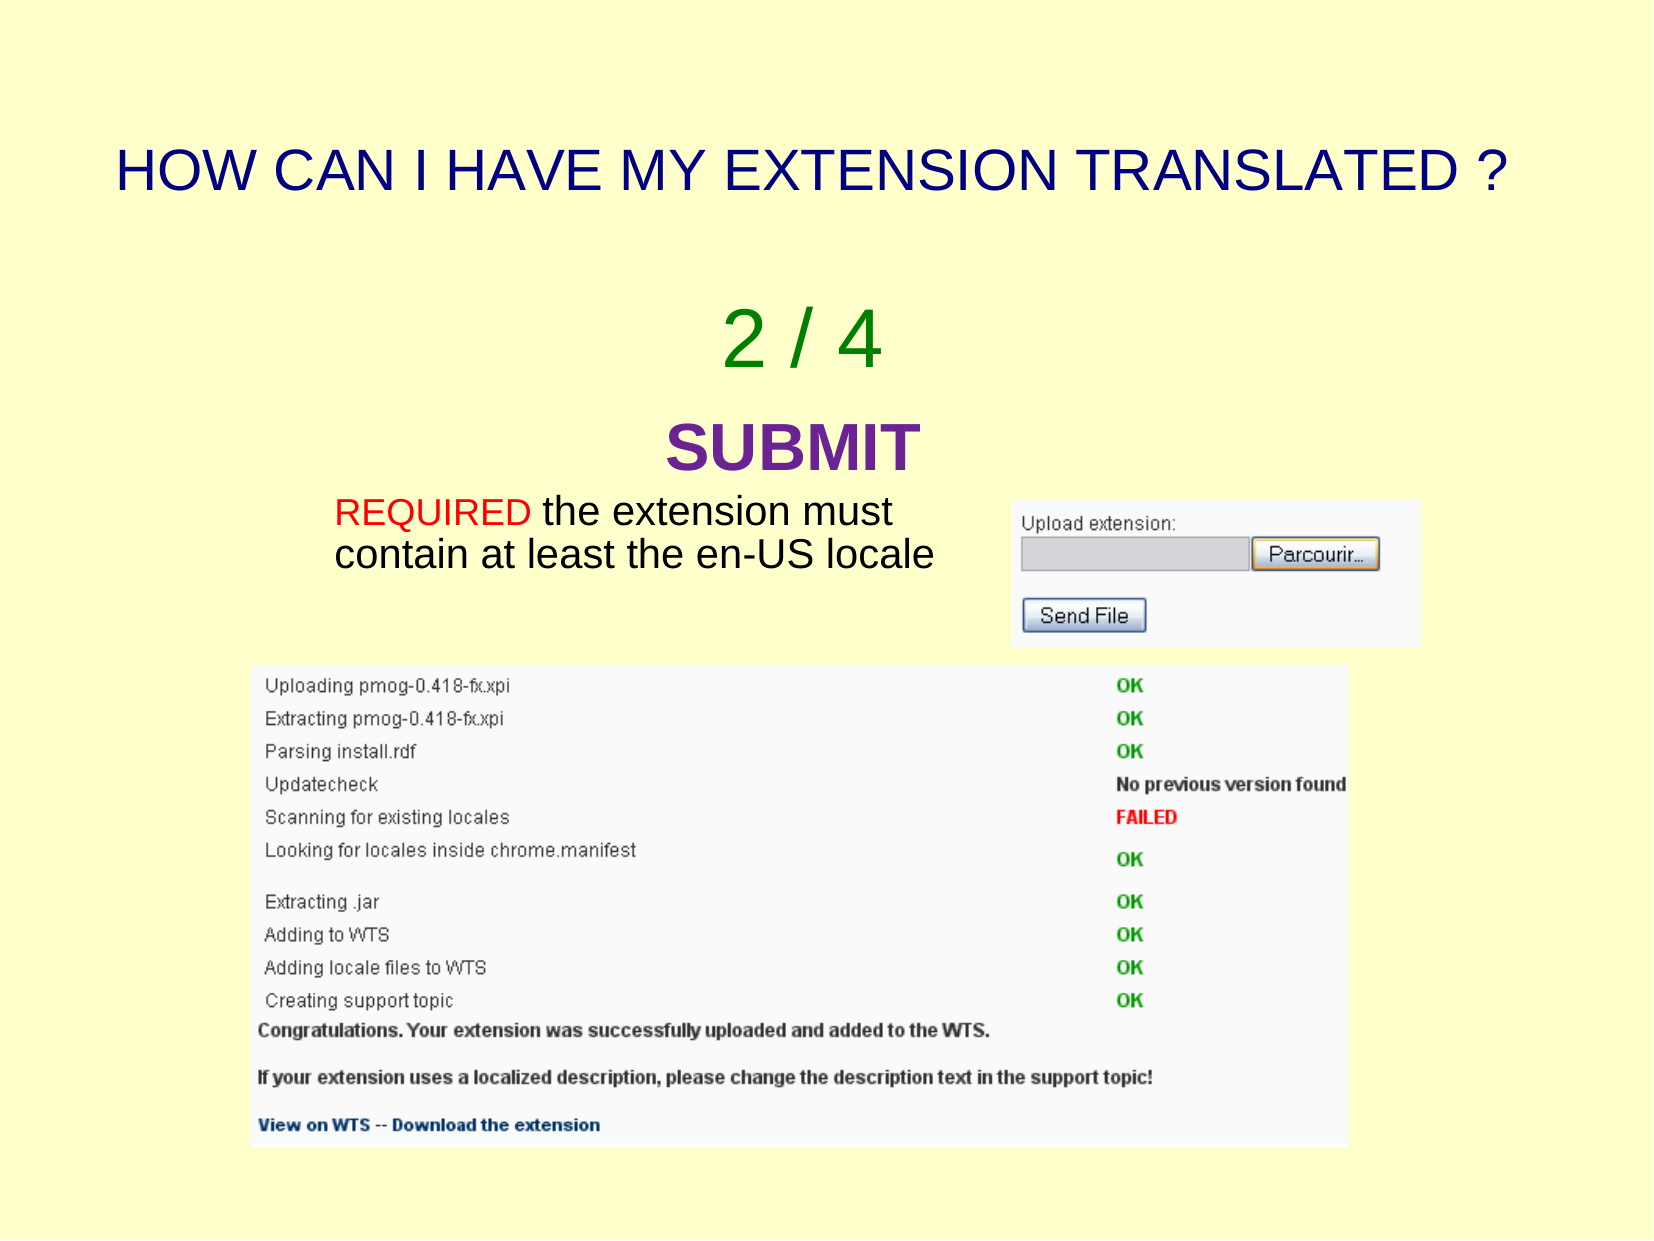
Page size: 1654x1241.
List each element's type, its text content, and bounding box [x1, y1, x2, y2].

text_box 2 / 4 [588, 291, 1018, 400]
picture [251, 666, 1349, 1147]
text_box HOW CAN I HAVE MY EXTENSION TRANSLATED ? [24, 134, 1630, 215]
text_box SUBMIT [490, 407, 1097, 497]
text_box REQUIRED the extension must contain at least the en-US locale [319, 483, 1015, 592]
picture [1012, 499, 1421, 647]
